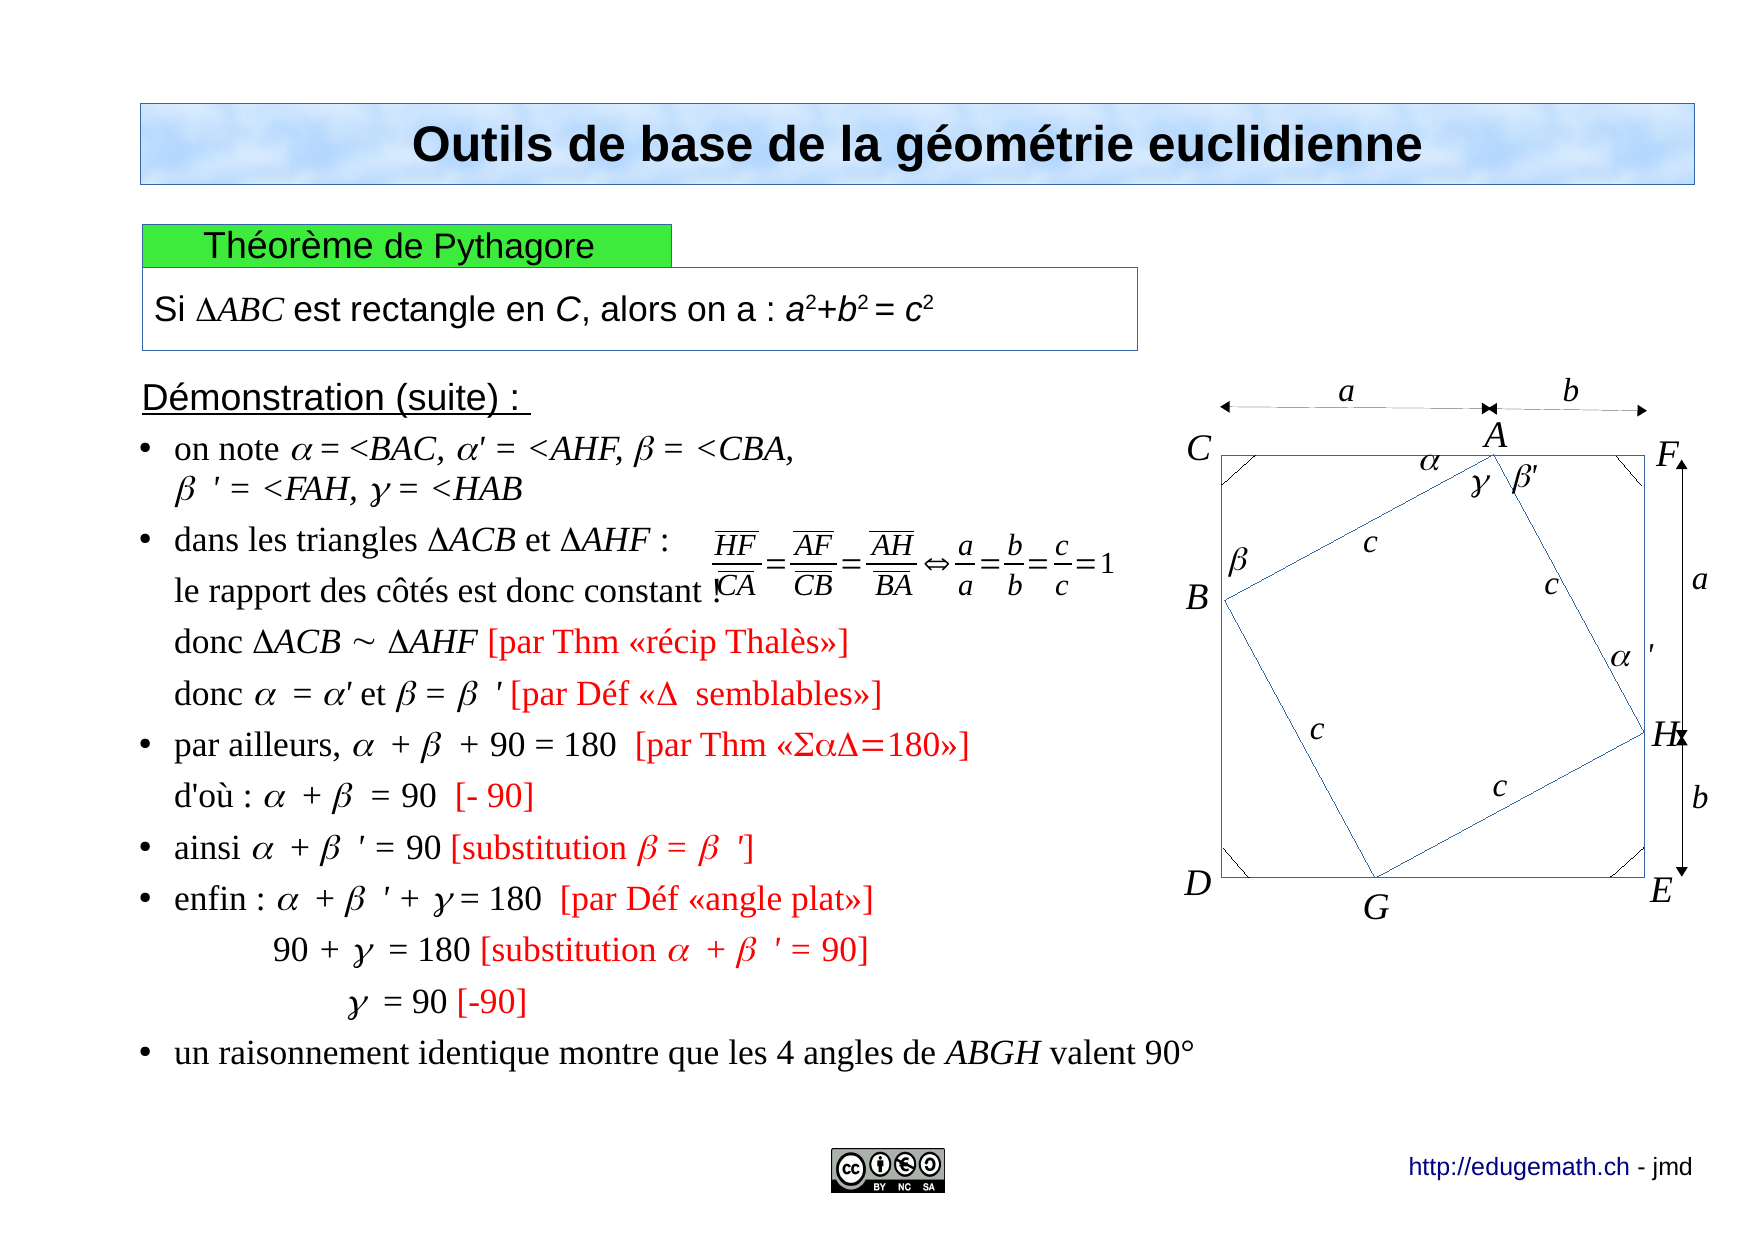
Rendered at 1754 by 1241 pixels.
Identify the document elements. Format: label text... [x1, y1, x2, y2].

text_box b' [1496, 450, 1552, 509]
text_box G [1347, 878, 1406, 937]
text_box g [1453, 461, 1516, 520]
text_box a ' [1593, 629, 1668, 688]
text_box C [1171, 419, 1251, 477]
text_box c [1348, 515, 1393, 569]
text_box A [1469, 406, 1527, 461]
text_box E [1635, 861, 1712, 920]
text_box b [1677, 770, 1724, 824]
text_box on note a = <BAC, a' = <AHF, b = <CBA, b ' = <FAH, g = <HAB dans les triangles DACB et DAHF : le rapport des côtés est donc constant ! donc DACB ~ DAHF [par Thm «récip Thalès»] donc a = a' et b = b ' [par Déf «D semblables»] par ailleurs, a + b + 90 = 180 [par Thm «SaD=180»] d'où : a + b = 90 [- 90] ainsi a + b ' = 90 [substitution b = b '] enfin : a + b ' + g = 180 [par Déf «angle plat»] 90 + g = 180 [substitution a + b ' = 90] g = 90 [-90] un raisonnement identique montre que les 4 angles de ABGH valent 90° [126, 416, 1097, 902]
text_box Théorème de Pythagore [142, 224, 672, 267]
text_box H [1683, 705, 1695, 763]
text_box B [1170, 568, 1229, 626]
text_box a [1323, 364, 1370, 417]
text_box Si DABC est rectangle en C, alors on a : a2+b2 = c2 [142, 267, 1138, 351]
text_box Outils de base de la géométrie euclidienne [140, 103, 1695, 185]
text_box F [1641, 425, 1714, 483]
text_box c [1529, 557, 1574, 611]
text_box c [1477, 759, 1523, 813]
text_box b [1547, 364, 1595, 418]
text_box a [1677, 552, 1724, 606]
text_box http://edugemath.ch - jmd [1393, 1145, 1737, 1189]
text_box Démonstration (suite) : [126, 369, 547, 416]
text_box c [1295, 702, 1340, 755]
text_box a [1402, 440, 1454, 499]
text_box D [1169, 854, 1246, 912]
chart [703, 527, 1121, 603]
text_box b [1212, 539, 1261, 599]
text_box H [1637, 705, 1682, 763]
picture [831, 1148, 945, 1193]
